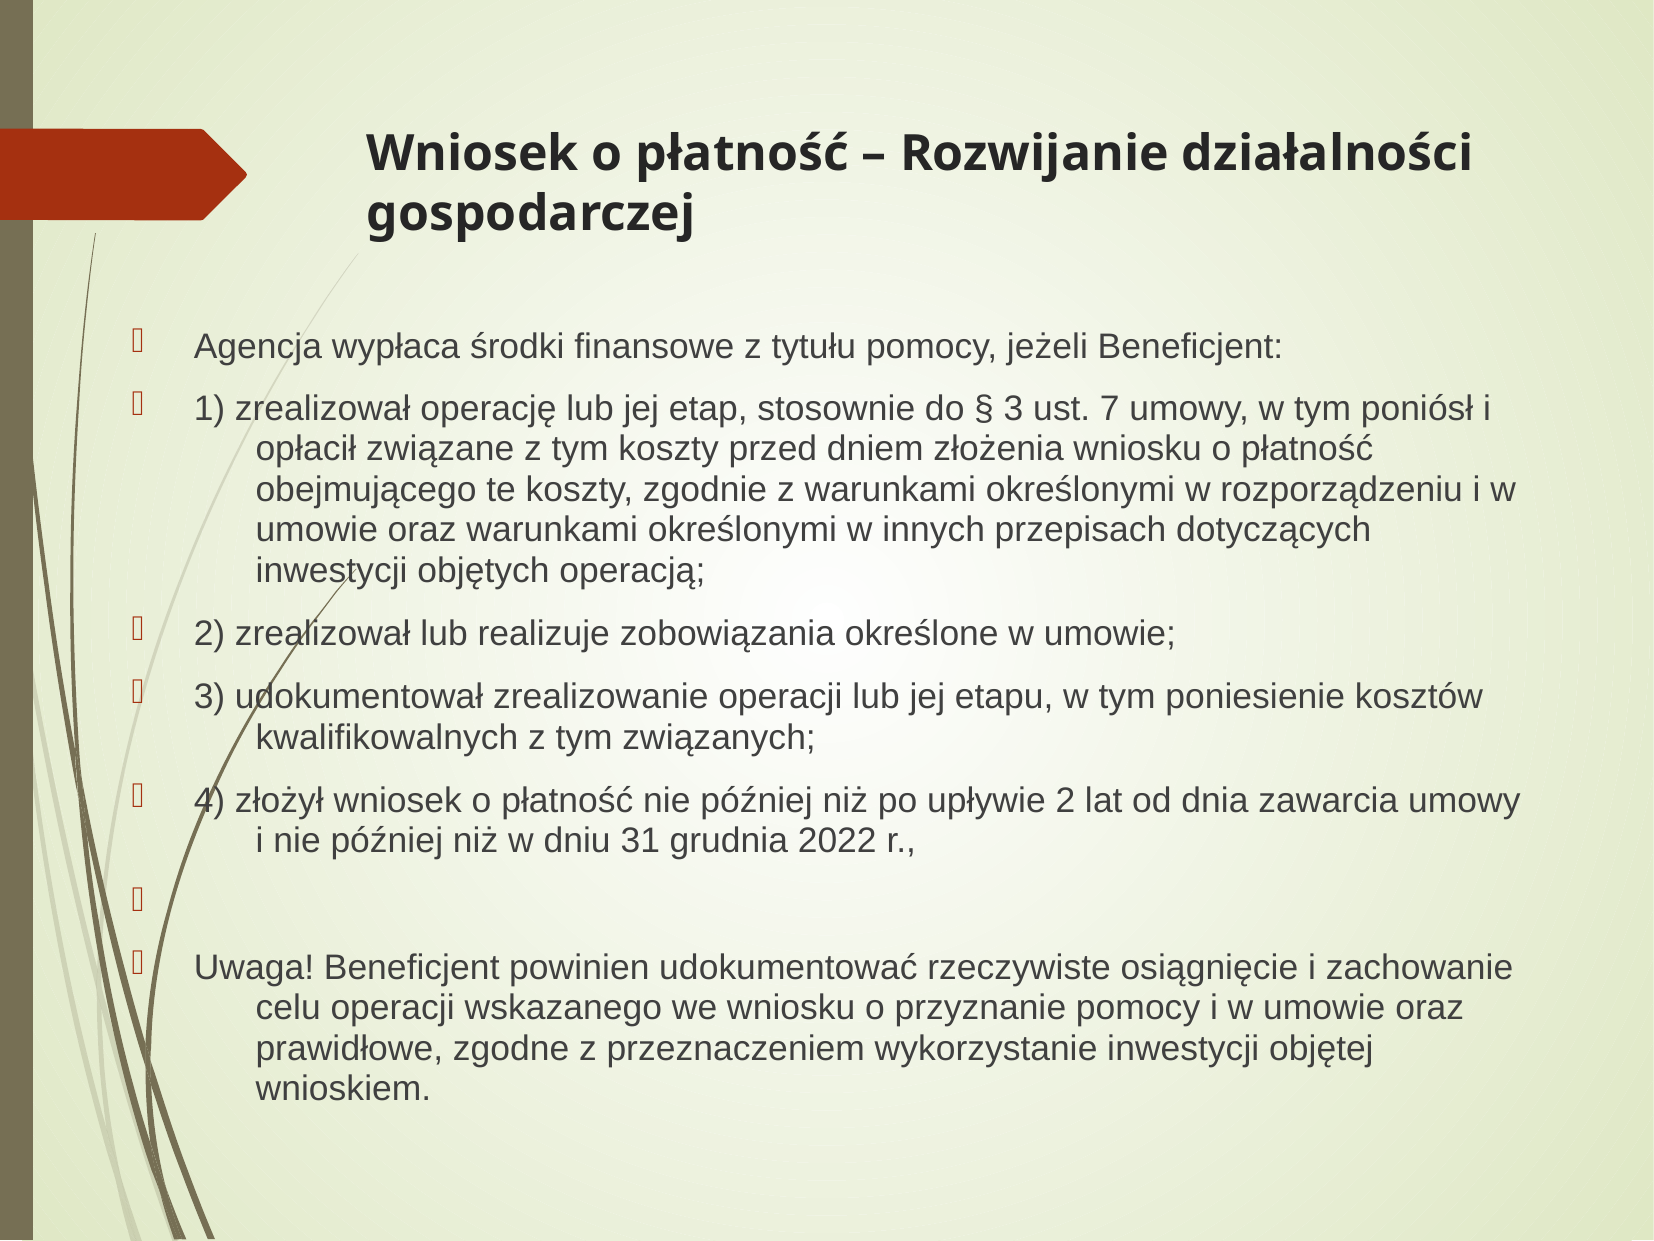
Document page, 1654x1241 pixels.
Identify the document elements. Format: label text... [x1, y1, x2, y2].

title Wniosek o płatność – Rozwijanie działalności gospodarczej [351, 112, 1544, 323]
list Agencja wypłaca środki finansowe z tytułu pomocy, jeżeli Beneficjent: 1) zrealizował operację lub jej etap, stosownie do § 3 ust. 7 umowy, w tym poniósł i opłacił związane z tym koszty przed dniem złożenia wniosku o płatność obejmującego te koszty, zgodnie z warunkami określonymi w rozporządzeniu i w umowie oraz warunkami określonymi w innych przepisach dotyczących inwestycji objętych operacją; 2) zrealizował lub realizuje zobowiązania określone w umowie; 3) udokumentował zrealizowanie operacji lub jej etapu, w tym poniesienie kosztów kwalifikowalnych z tym związanych; 4) złożył wniosek o płatność nie później niż po upływie 2 lat od dnia zawarcia umowy i nie później niż w dniu 31 grudnia 2022 r., Uwaga! Beneficjent powinien udokumentować rzeczywiste osiągnięcie i zachowanie celu operacji wskazanego we wniosku o przyznanie pomocy i w umowie oraz prawidłowe, zgodne z przeznaczeniem wykorzystanie inwestycji objętej wnioskiem. [116, 323, 1544, 1136]
